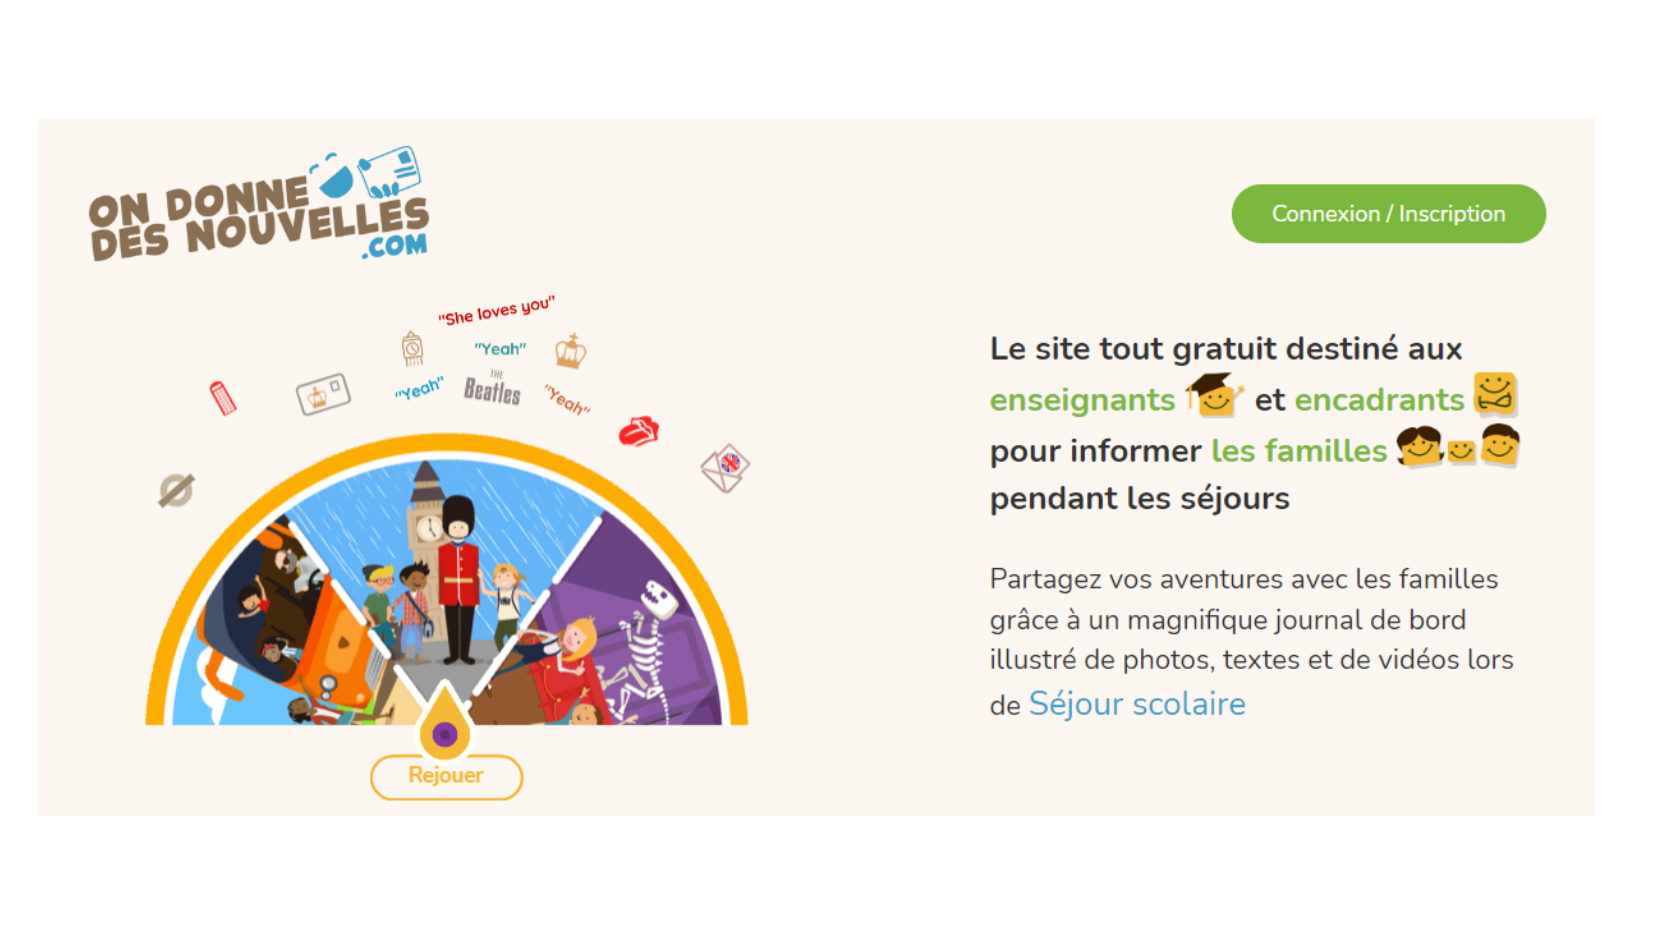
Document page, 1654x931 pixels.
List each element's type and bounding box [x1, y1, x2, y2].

picture [38, 118, 1595, 816]
